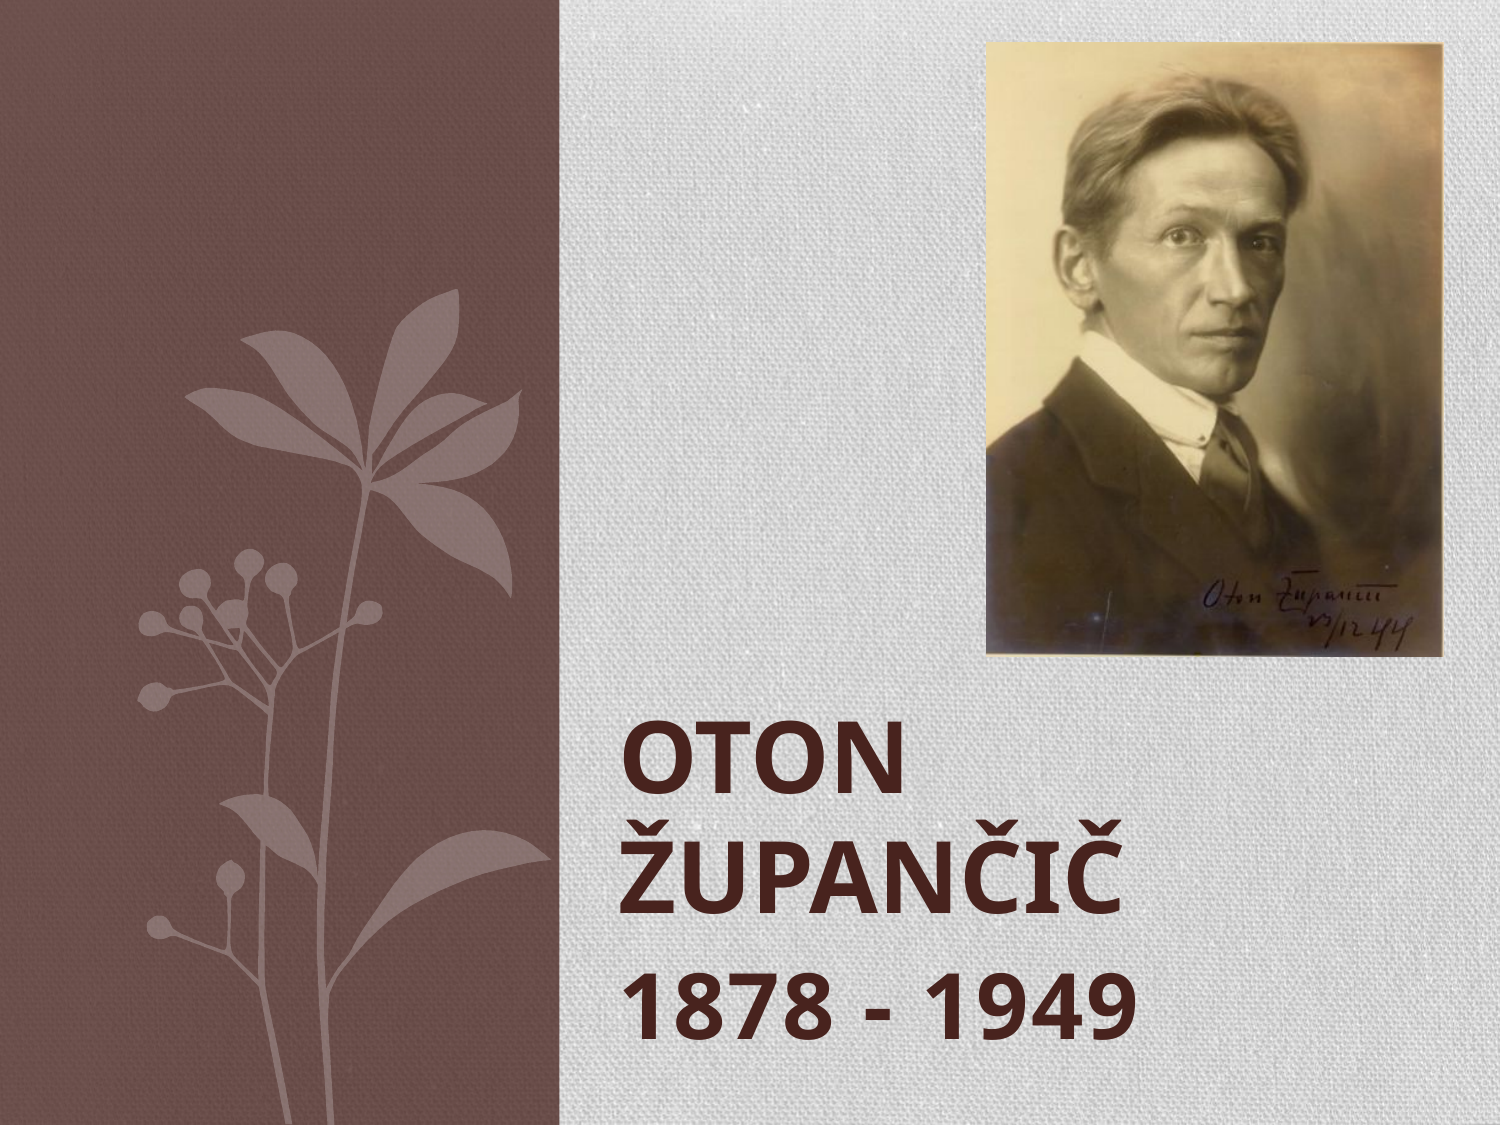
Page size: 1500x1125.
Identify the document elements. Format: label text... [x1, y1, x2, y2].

picture [560, 0, 1500, 1125]
subtitle 1878 - 1949 [603, 941, 1444, 1125]
title OTON ŽUPANČIČ [603, 562, 1444, 941]
